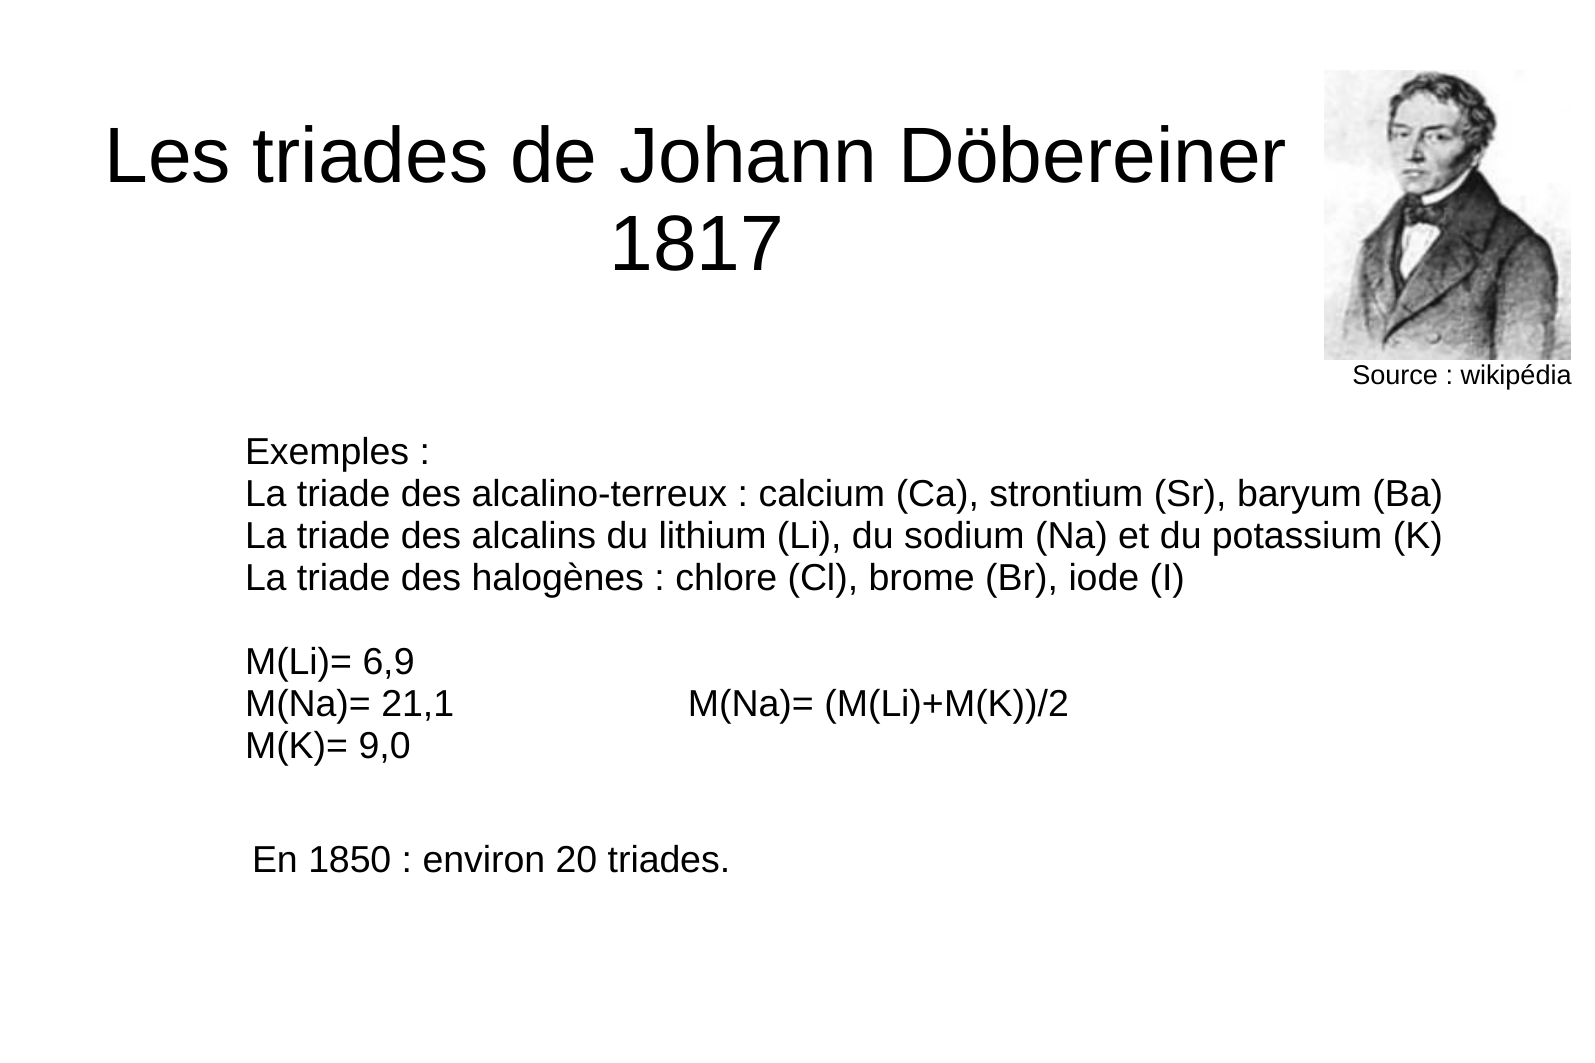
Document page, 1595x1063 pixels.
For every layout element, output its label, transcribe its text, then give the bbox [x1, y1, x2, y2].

text_box En 1850 : environ 20 triades. [237, 831, 756, 889]
text_box Exemples : La triade des alcalino-terreux : calcium (Ca), strontium (Sr), baryum (Ba) La triade des alcalins du lithium (Li), du sodium (Na) et du potassium (K) La triade des halogènes : chlore (Cl), brome (Br), iode (I) M(Li)= 6,9 M(Na)= 21,1 M(Na)= (M(Li)+M(K))/2 M(K)= 9,0 [230, 423, 1459, 817]
picture [1359, 70, 1571, 352]
title Les triades de Johann Döbereiner 1817 [35, 23, 1359, 375]
text_box Source : wikipédia [1337, 352, 1595, 428]
